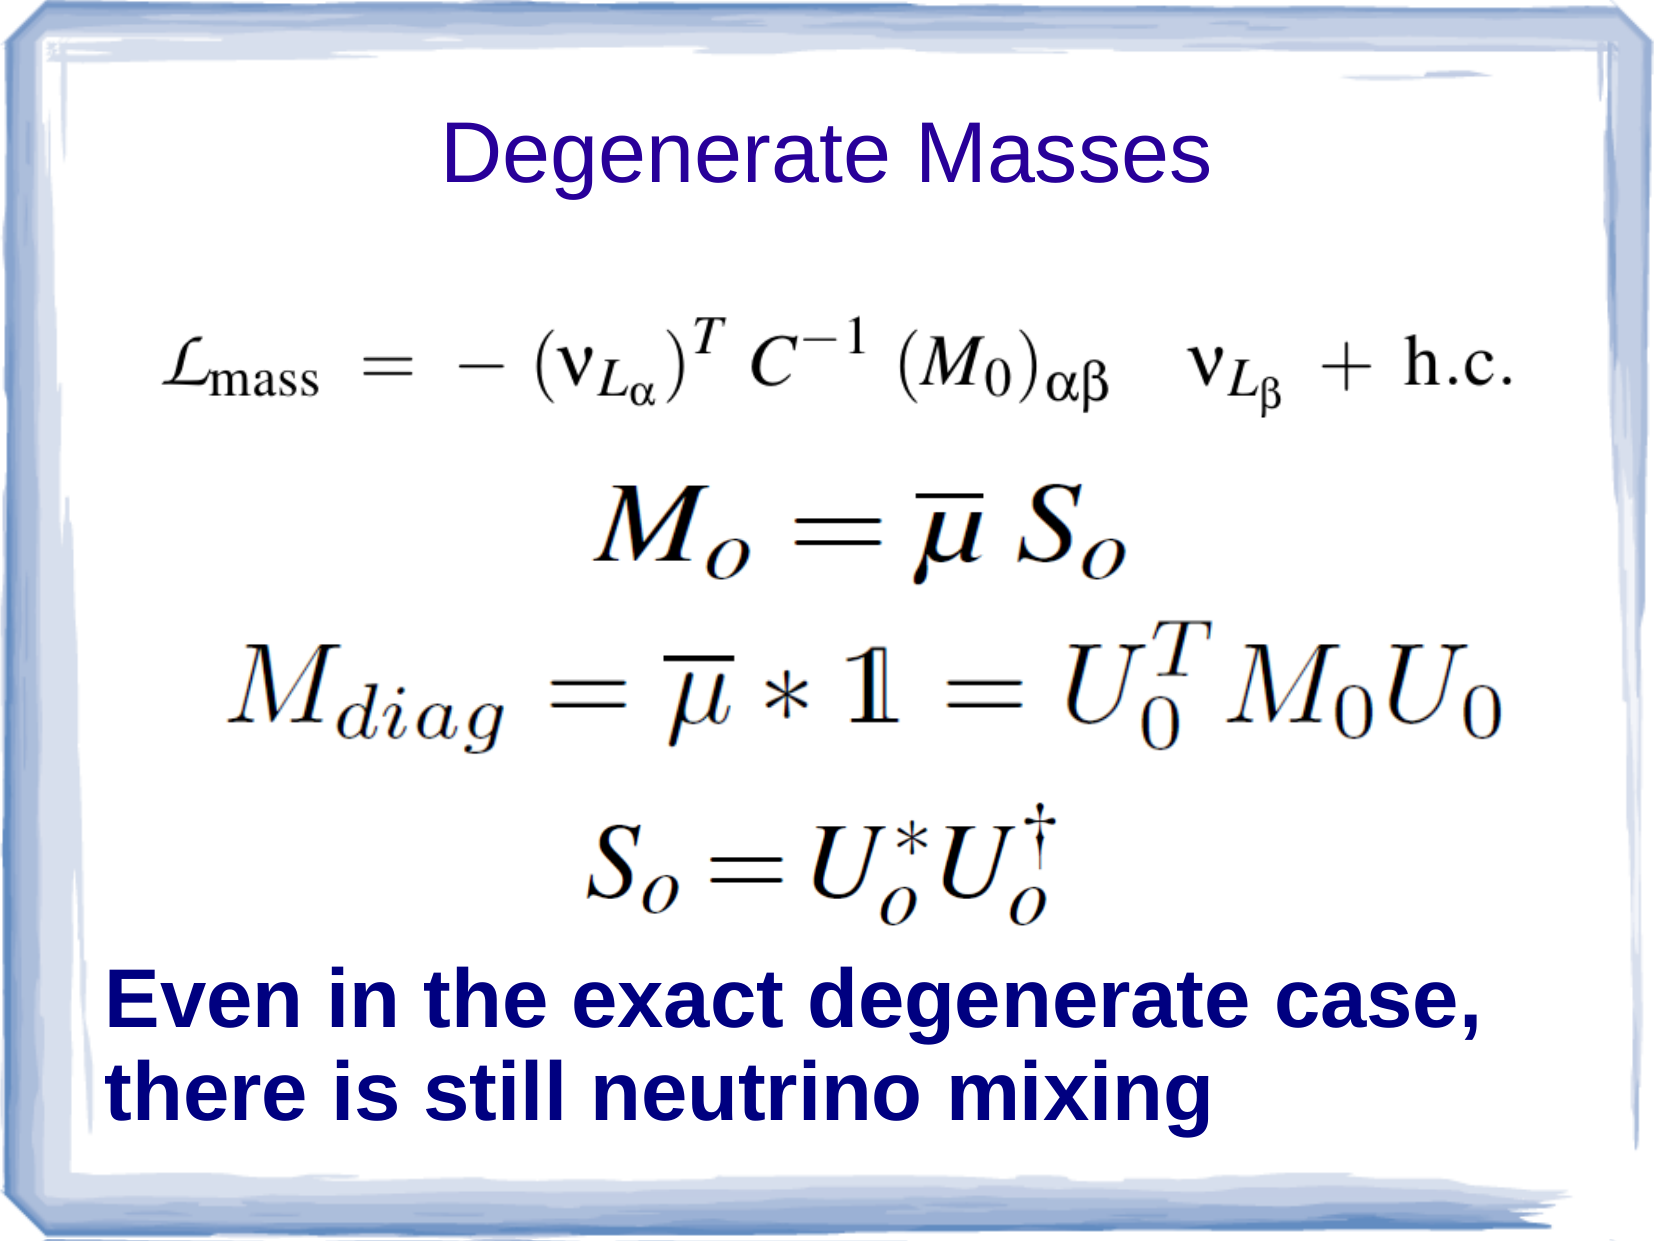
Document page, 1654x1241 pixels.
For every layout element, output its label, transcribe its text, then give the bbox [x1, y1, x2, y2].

title Degenerate Masses [82, 49, 1571, 257]
text_box Even in the exact degenerate case, there is still neutrino mixing [90, 945, 1561, 1146]
picture [0, 0, 1654, 1241]
